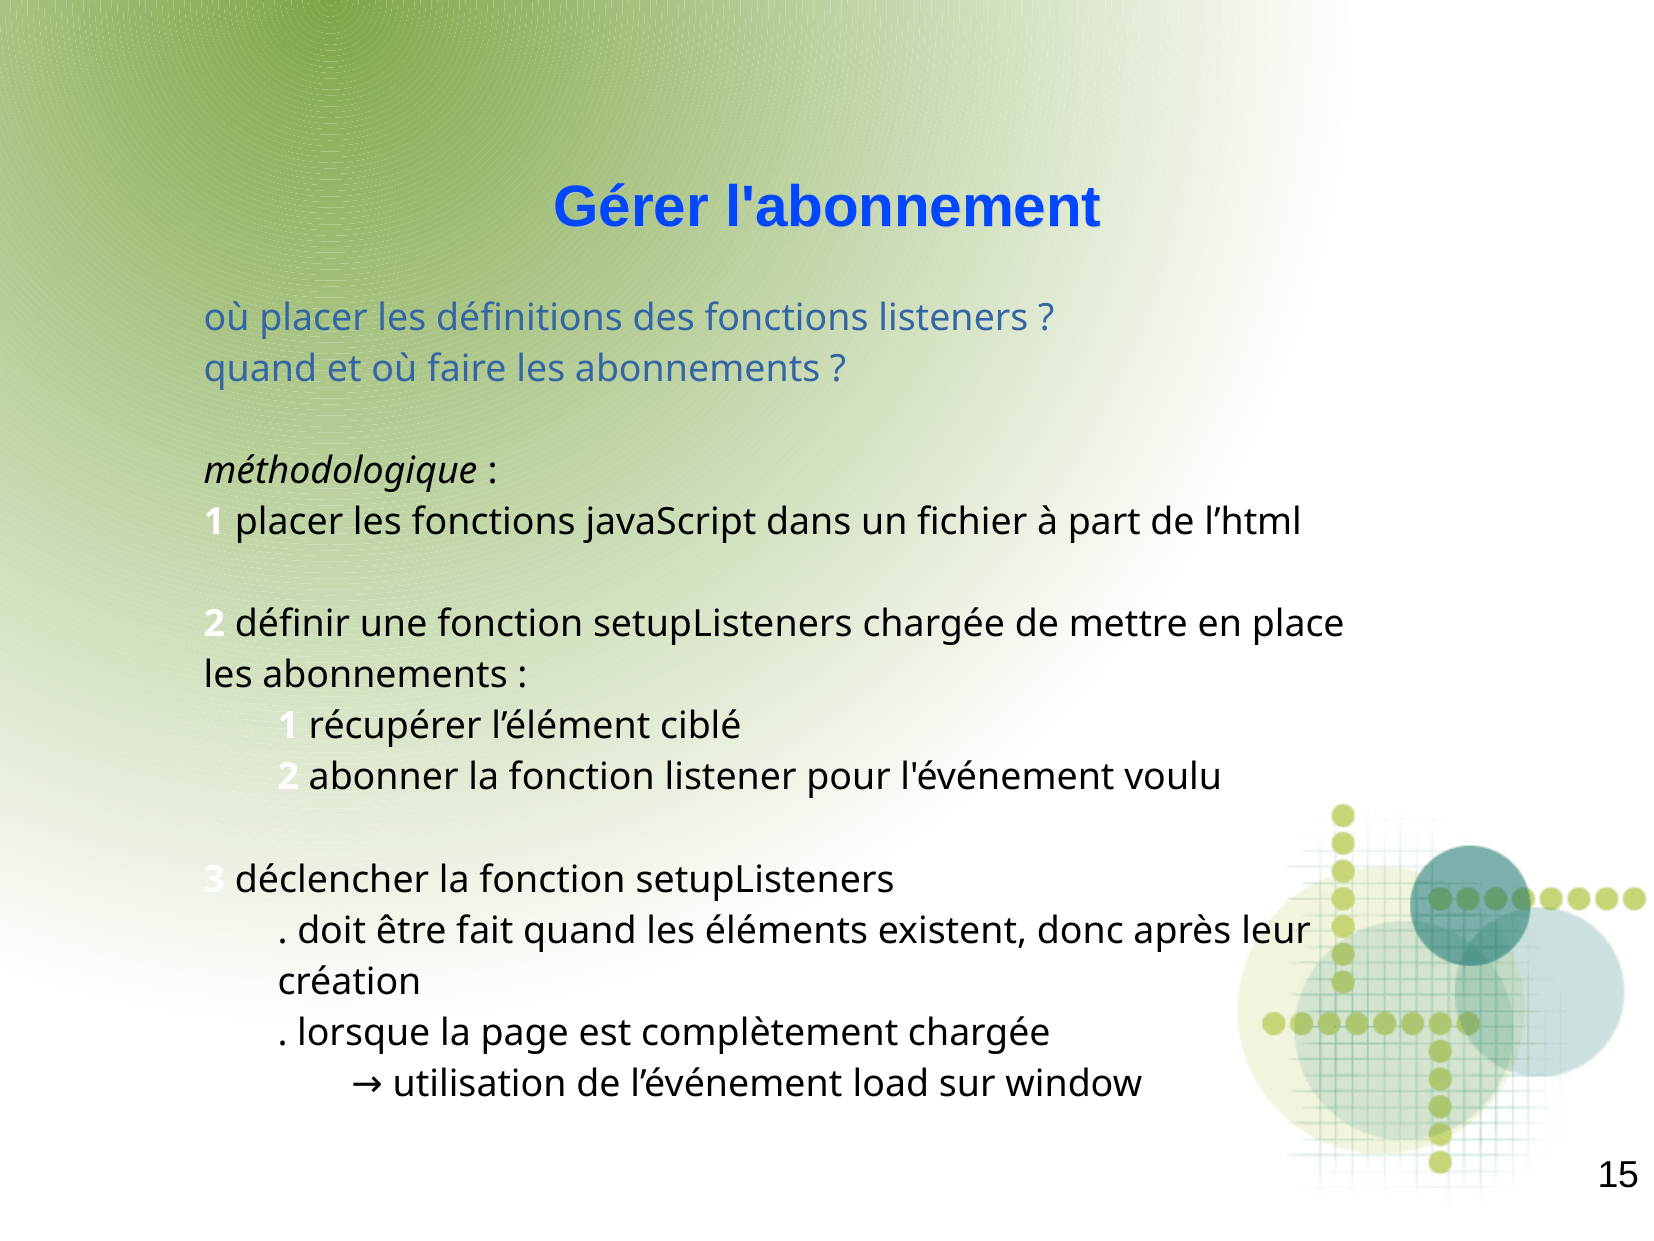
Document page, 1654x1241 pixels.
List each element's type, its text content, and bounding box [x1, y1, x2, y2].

title Gérer l'abonnement [121, 102, 1534, 310]
picture [1224, 792, 1654, 1211]
text_box <numéro> [1582, 1145, 1654, 1217]
text_box où placer les définitions des fonctions listeners ? quand et où faire les abonnements ? méthodologique : 1 placer les fonctions javaScript dans un fichier à part de l’html 2 définir une fonction setupListeners chargée de mettre en place les abonnements : 1 récupérer l’élément ciblé 2 abonner la fonction listener pour l'événement voulu 3 déclencher la fonction setupListeners . doit être fait quand les éléments existent, donc après leur création . lorsque la page est complètement chargée → utilisation de l’événement load sur window [188, 283, 1406, 1158]
